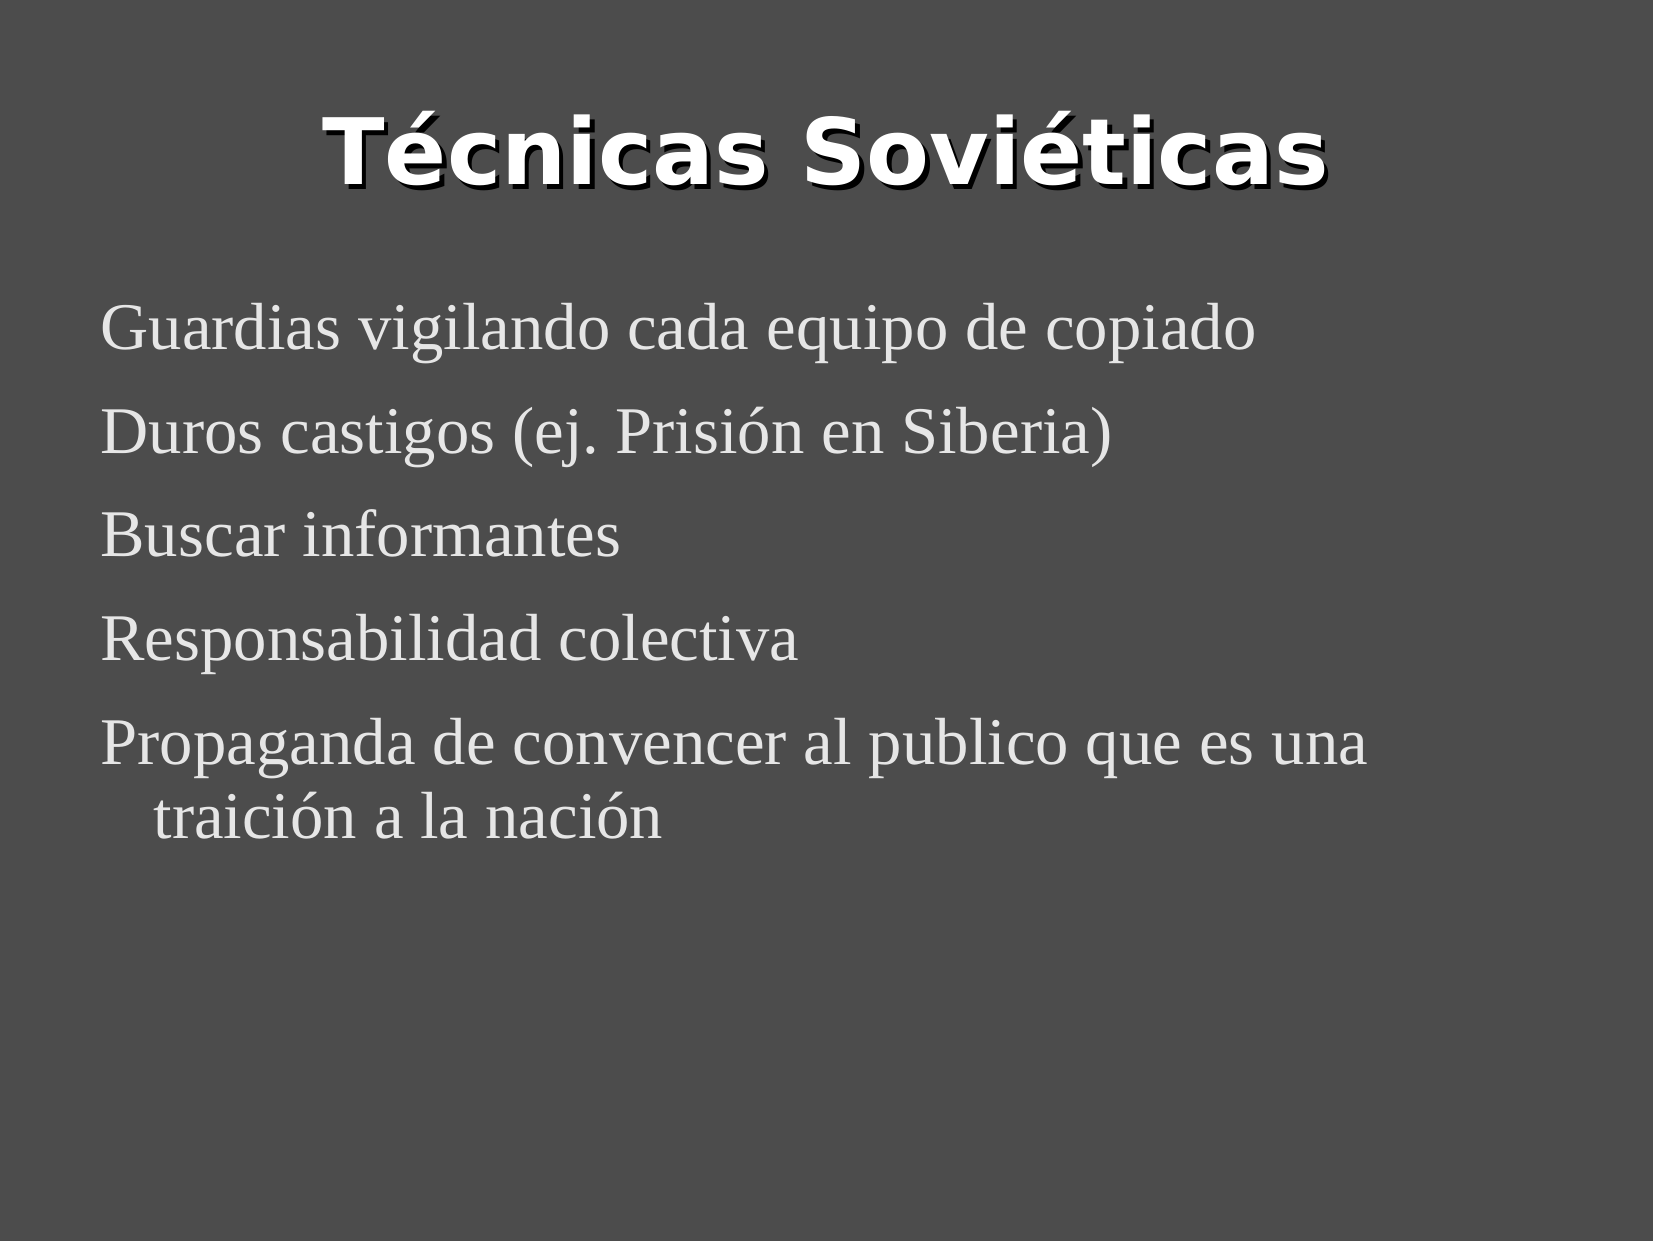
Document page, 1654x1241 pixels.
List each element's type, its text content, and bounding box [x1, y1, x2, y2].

list Guardias vigilando cada equipo de copiado Duros castigos (ej. Prisión en Siberia) Buscar informantes Responsabilidad colectiva Propaganda de convencer al publico que es una traición a la nación [82, 290, 1571, 1109]
title Técnicas Soviéticas [82, 49, 1571, 257]
